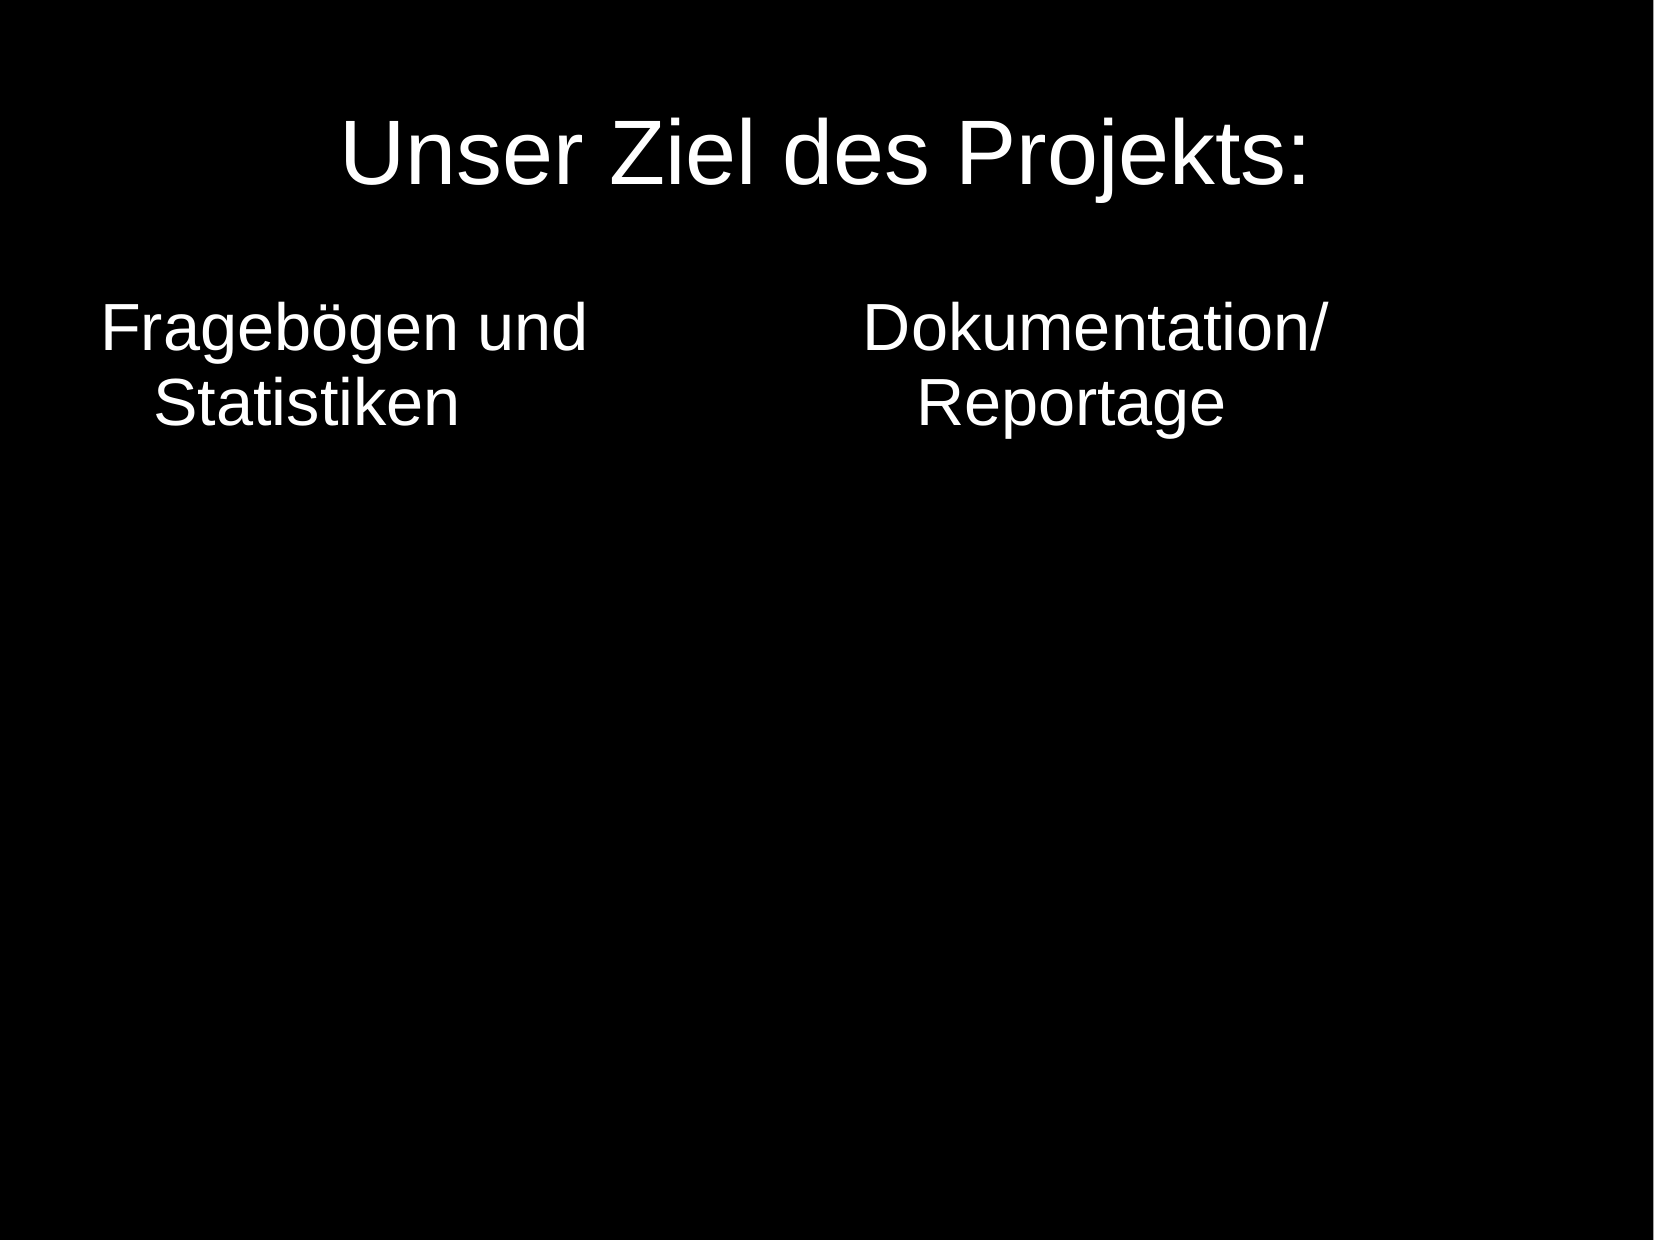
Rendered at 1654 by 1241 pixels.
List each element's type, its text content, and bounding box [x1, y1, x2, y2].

title Unser Ziel des Projekts: [82, 49, 1571, 257]
list Fragebögen und Statistiken [82, 290, 809, 1094]
list Dokumentation/ Reportage [845, 290, 1572, 1094]
